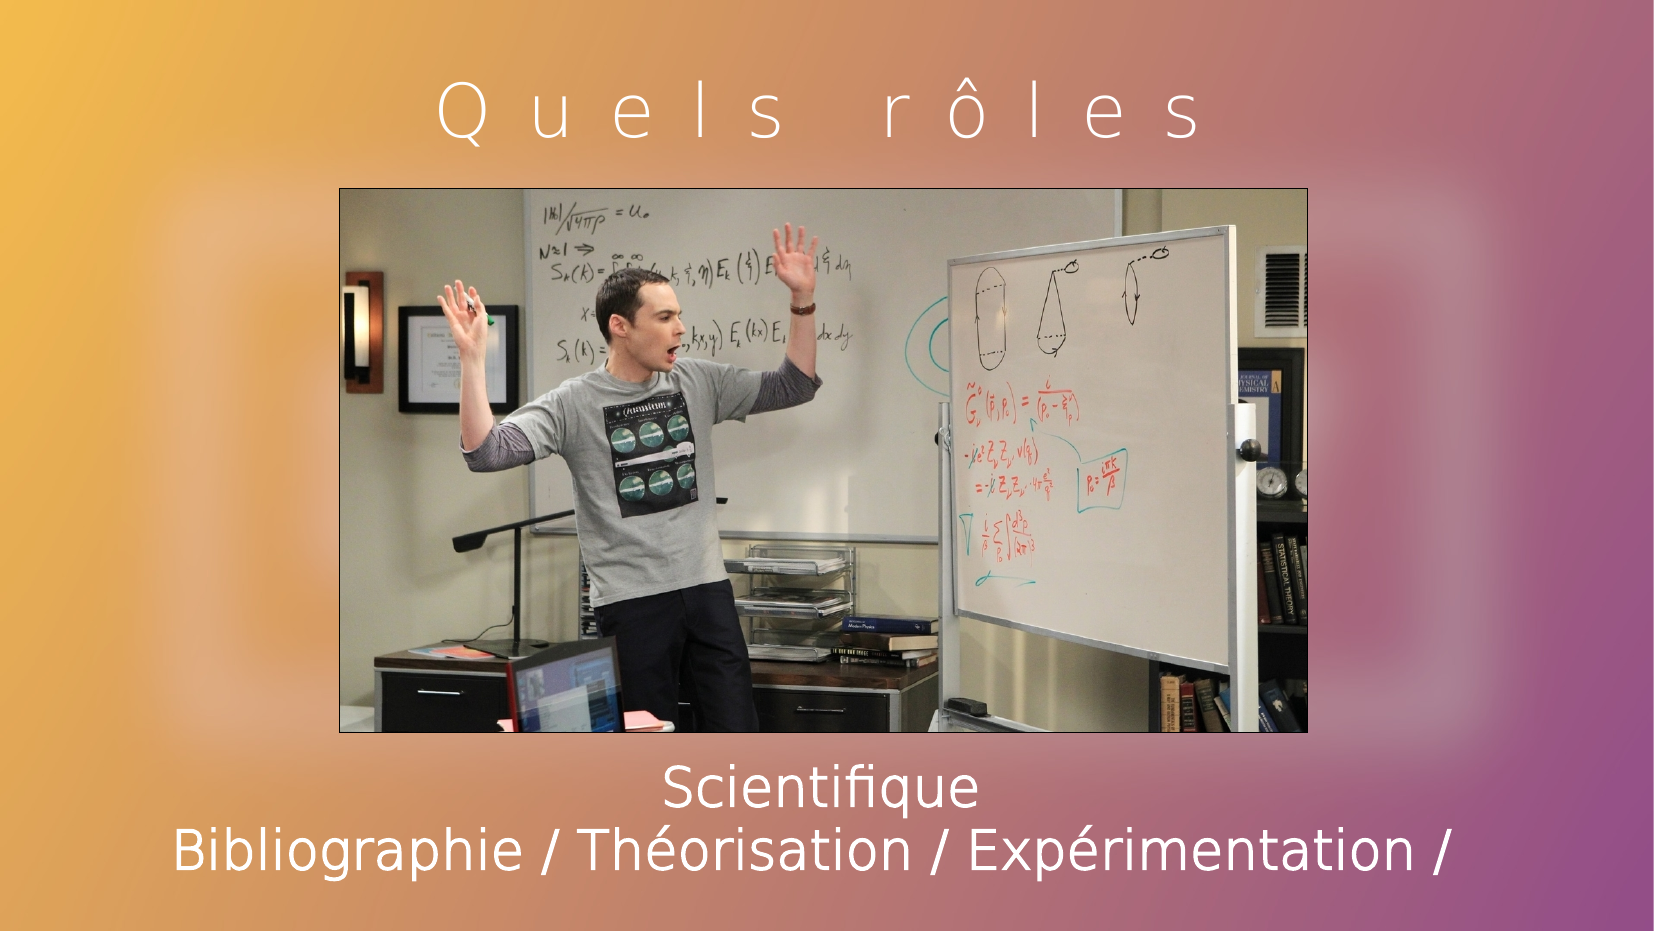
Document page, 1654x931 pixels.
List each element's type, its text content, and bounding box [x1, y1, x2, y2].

picture [0, 0, 1654, 931]
title Quels rôles [242, 35, 1394, 189]
list Scientifique Bibliographie / Théorisation / Expérimentation / [41, 755, 1530, 919]
